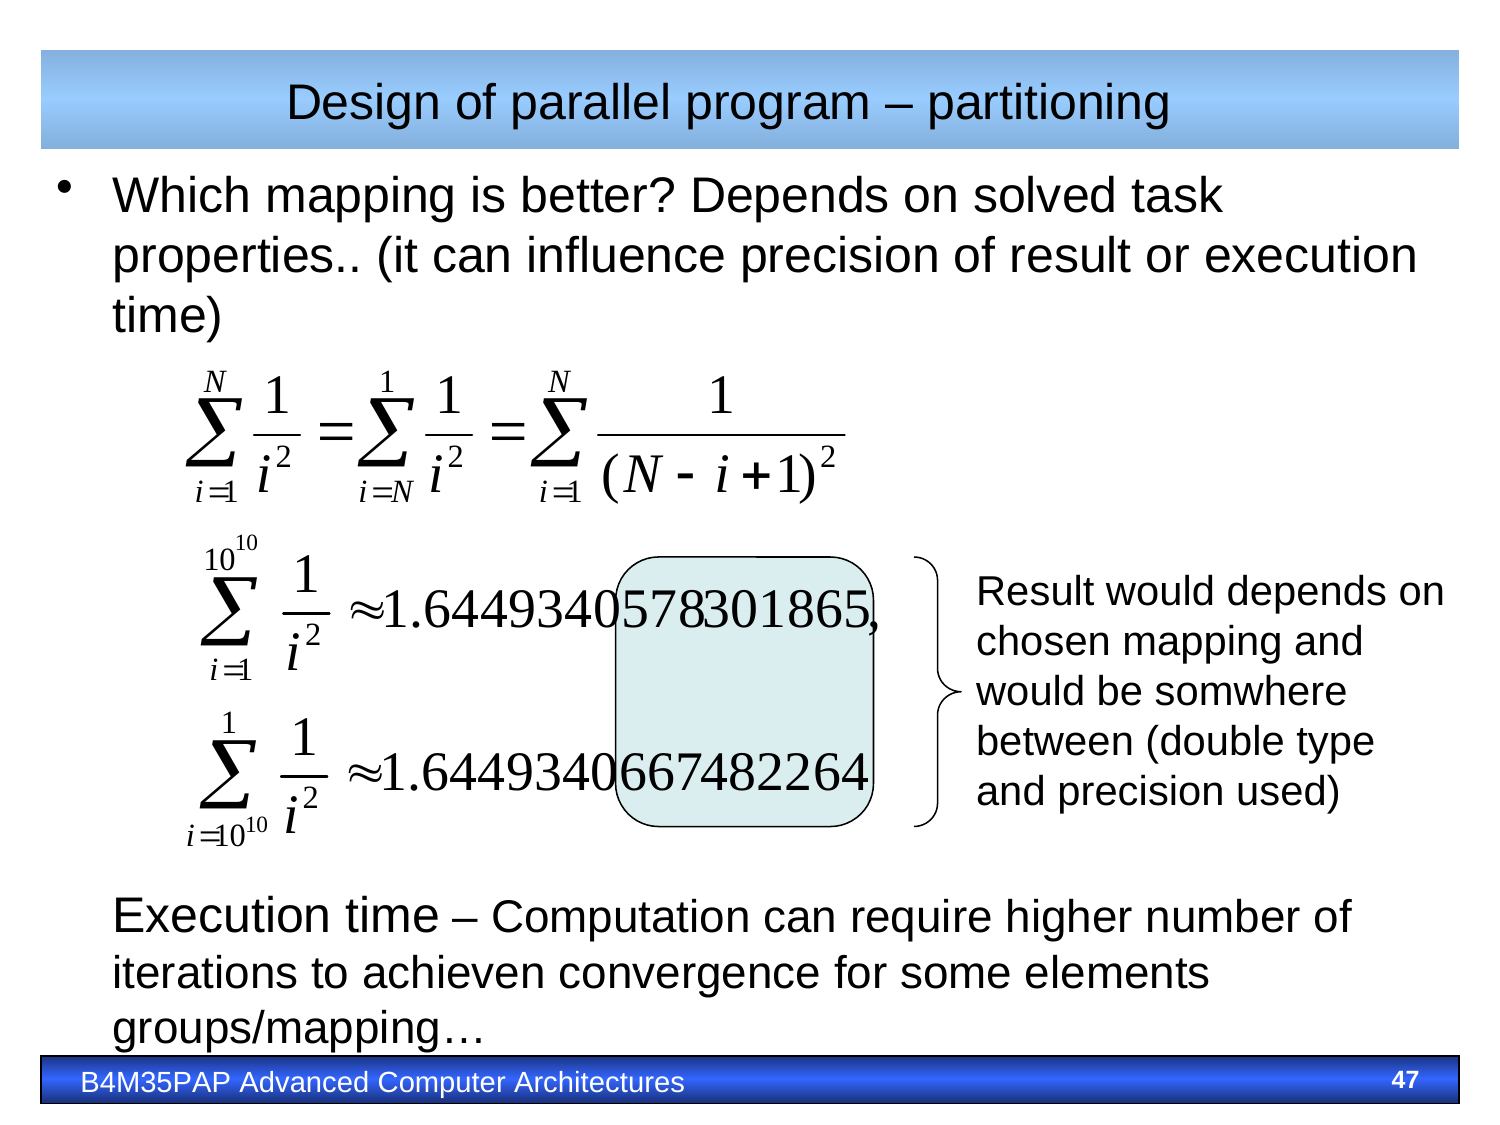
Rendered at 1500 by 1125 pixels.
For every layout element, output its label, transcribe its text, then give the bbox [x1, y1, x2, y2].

text_box Result would depends on chosen mapping and would be somwhere between (double type and precision used) [961, 556, 1465, 822]
list Which mapping is better? Depends on solved task properties.. (it can influence precision of result or execution time) Execution time – Computation can require higher number of iterations to achieven convergence for some elements groups/mapping… [41, 154, 1459, 982]
title Design of parallel program – partitioning [41, 50, 1459, 149]
chart [177, 357, 964, 860]
